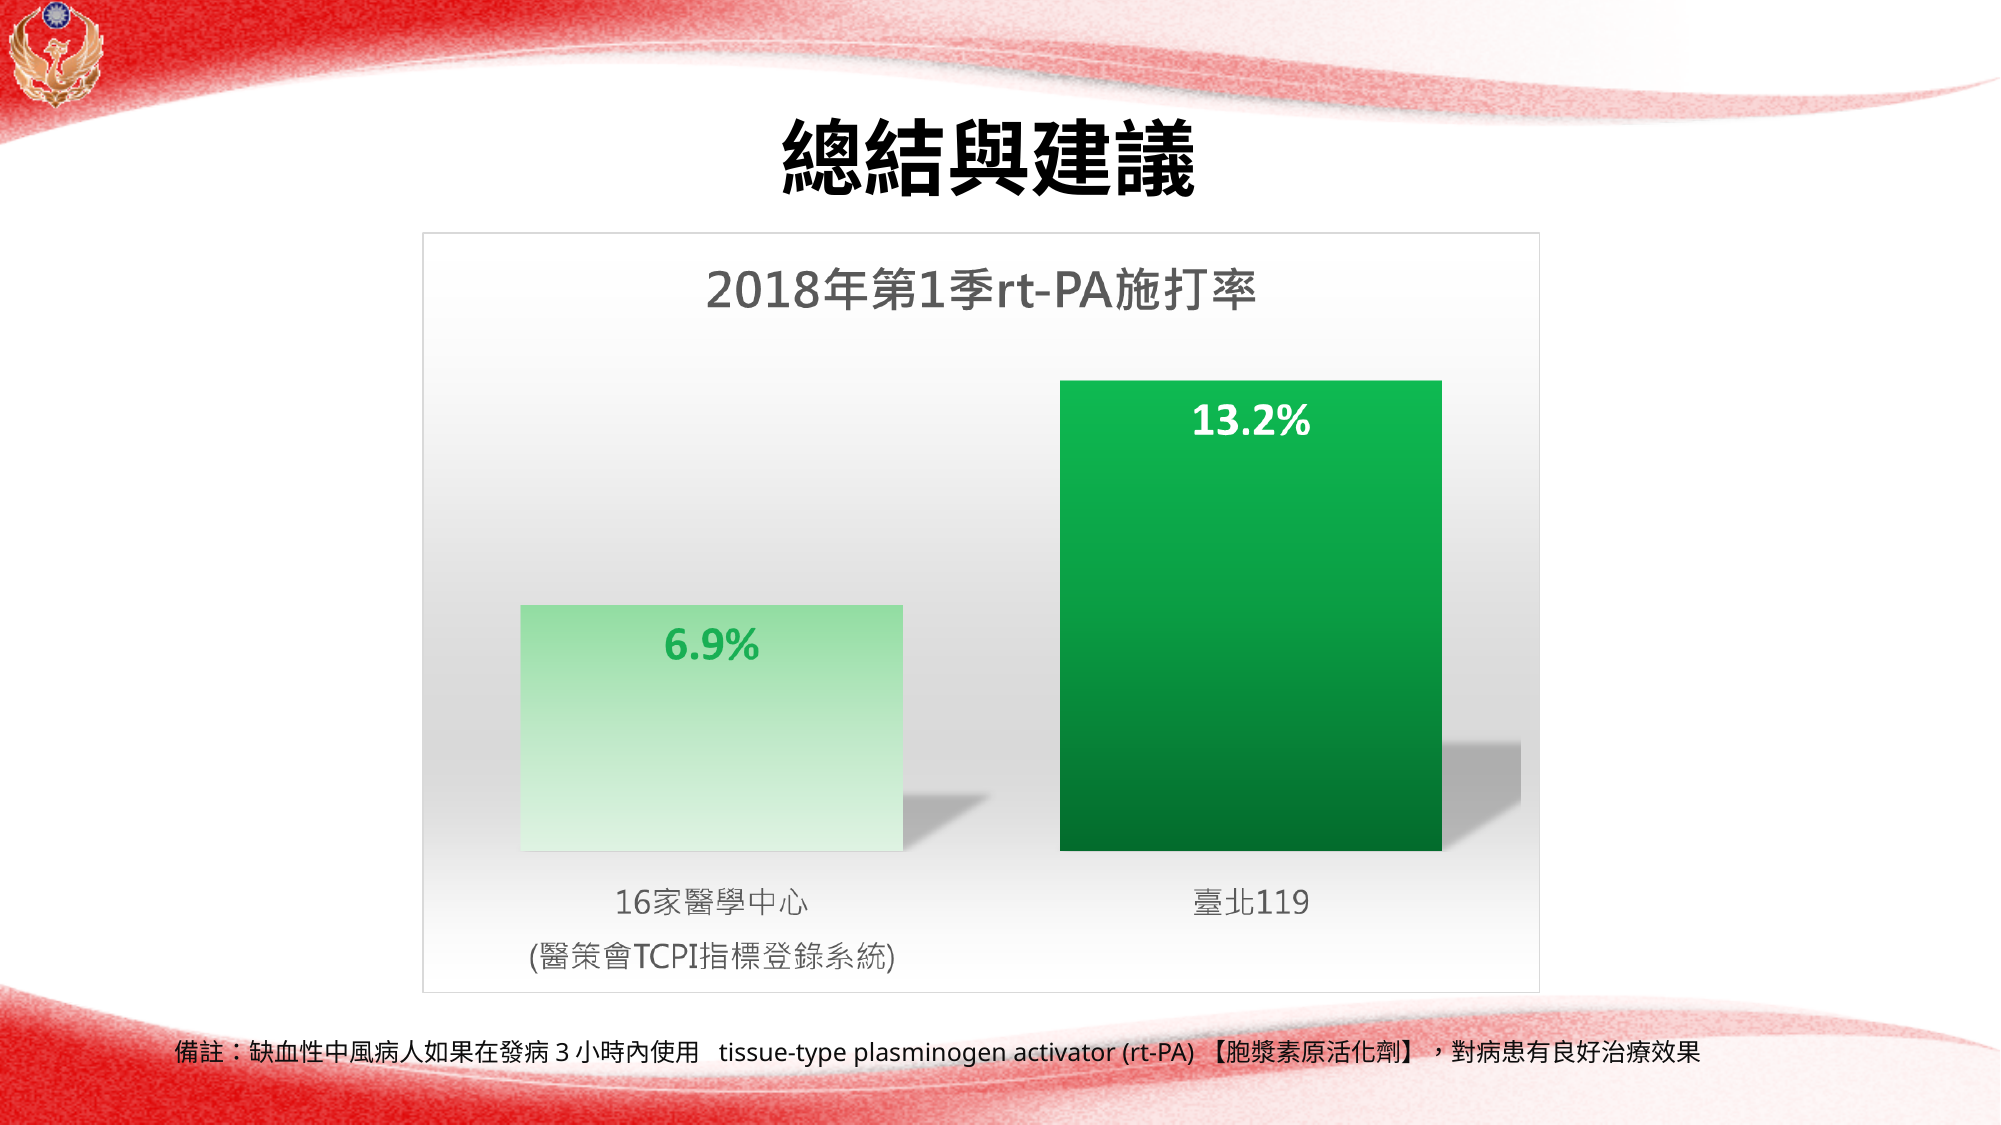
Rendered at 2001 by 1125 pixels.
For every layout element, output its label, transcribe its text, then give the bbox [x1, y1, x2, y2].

picture [0, 0, 2001, 1125]
list [99, 240, 1900, 1005]
text_box 備註：缺血性中風病人如果在發病3小時內使用 tissue-type plasminogen activator (rt-PA)【胞漿素原活化劑】，對病患有良好治療效果 [159, 1028, 1744, 1074]
title 總結與建議 [88, 62, 1889, 251]
